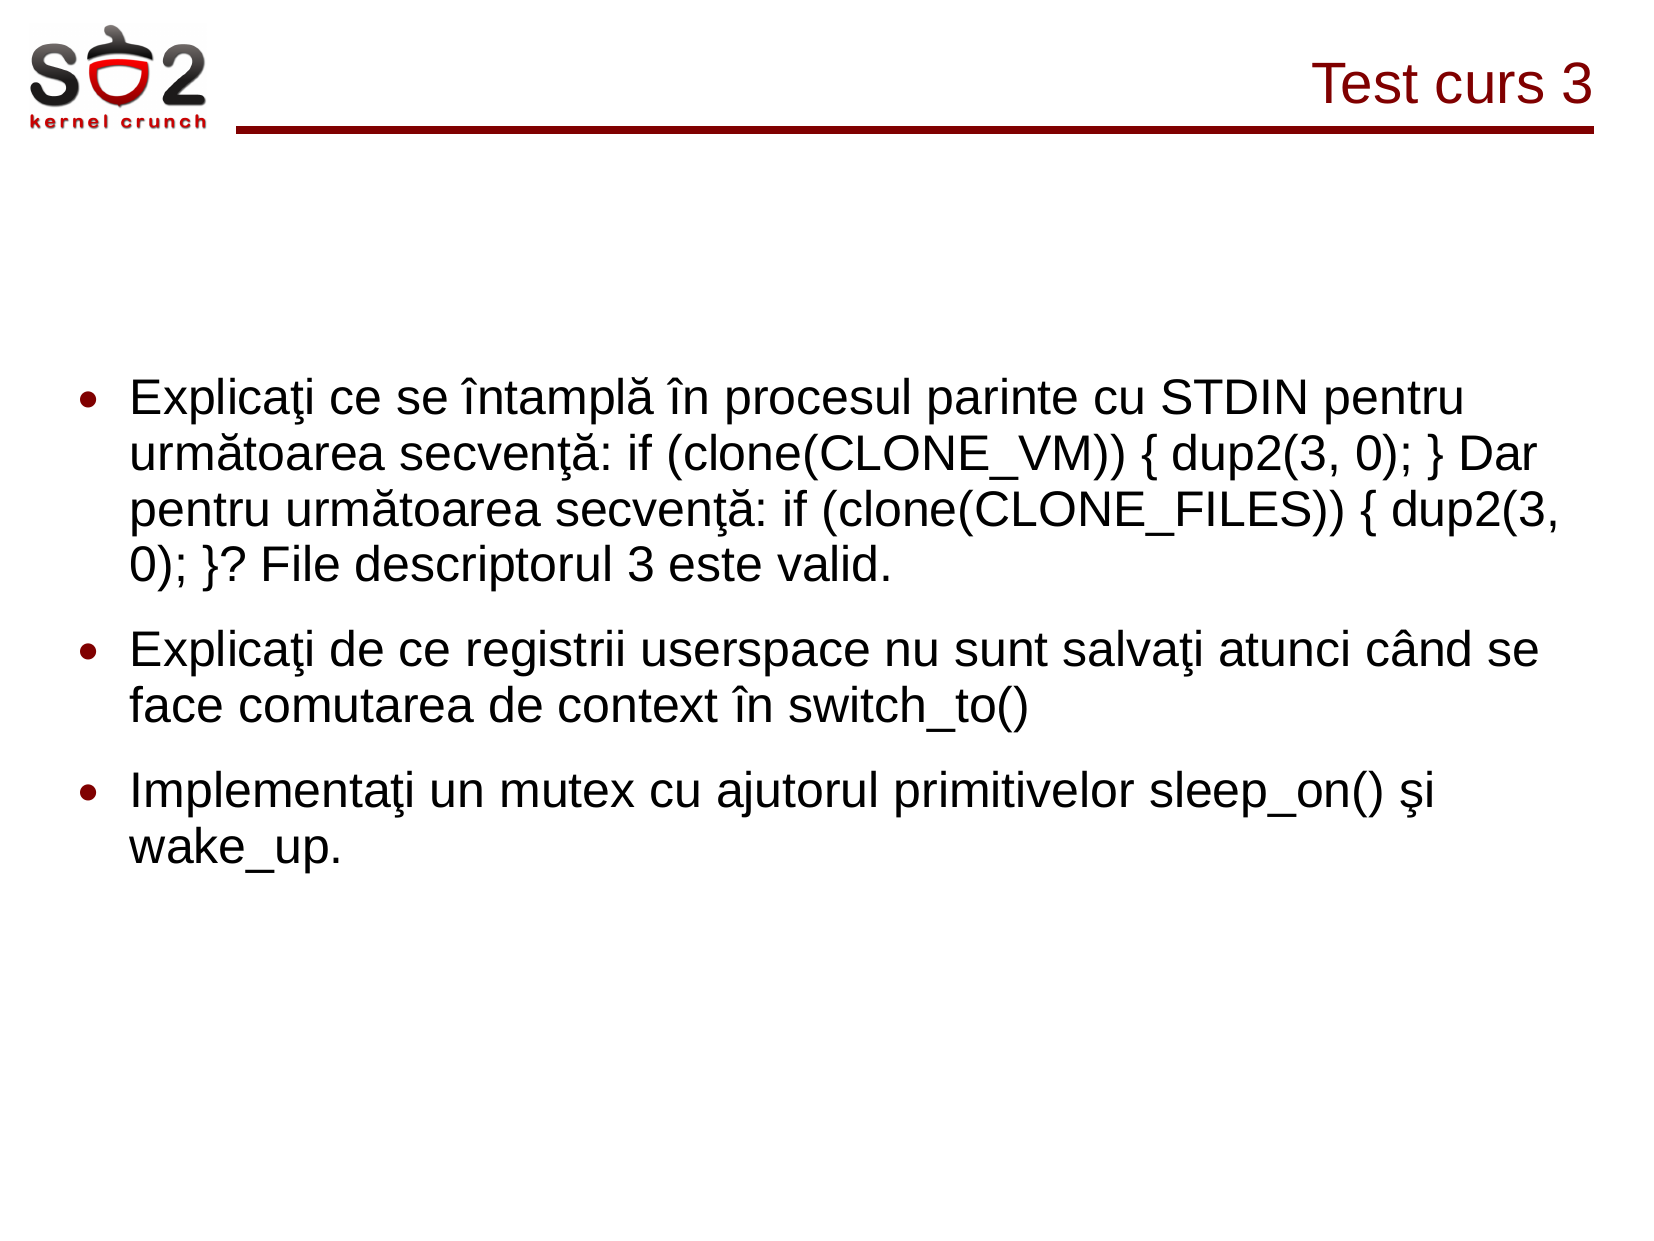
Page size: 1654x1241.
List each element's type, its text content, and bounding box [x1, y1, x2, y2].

title Test curs 3 [236, 51, 1595, 117]
picture [29, 23, 207, 130]
list Explicaţi ce se întamplă în procesul parinte cu STDIN pentru următoarea secvenţă: if (clone(CLONE_VM)) { dup2(3, 0); } Dar pentru următoarea secvenţă: if (clone(CLONE_FILES)) { dup2(3, 0); }? File descriptorul 3 este valid. Explicaţi de ce registrii userspace nu sunt salvaţi atunci când se face comutarea de context în switch_to() Implementaţi un mutex cu ajutorul primitivelor sleep_on() şi wake_up. [59, 184, 1595, 1145]
